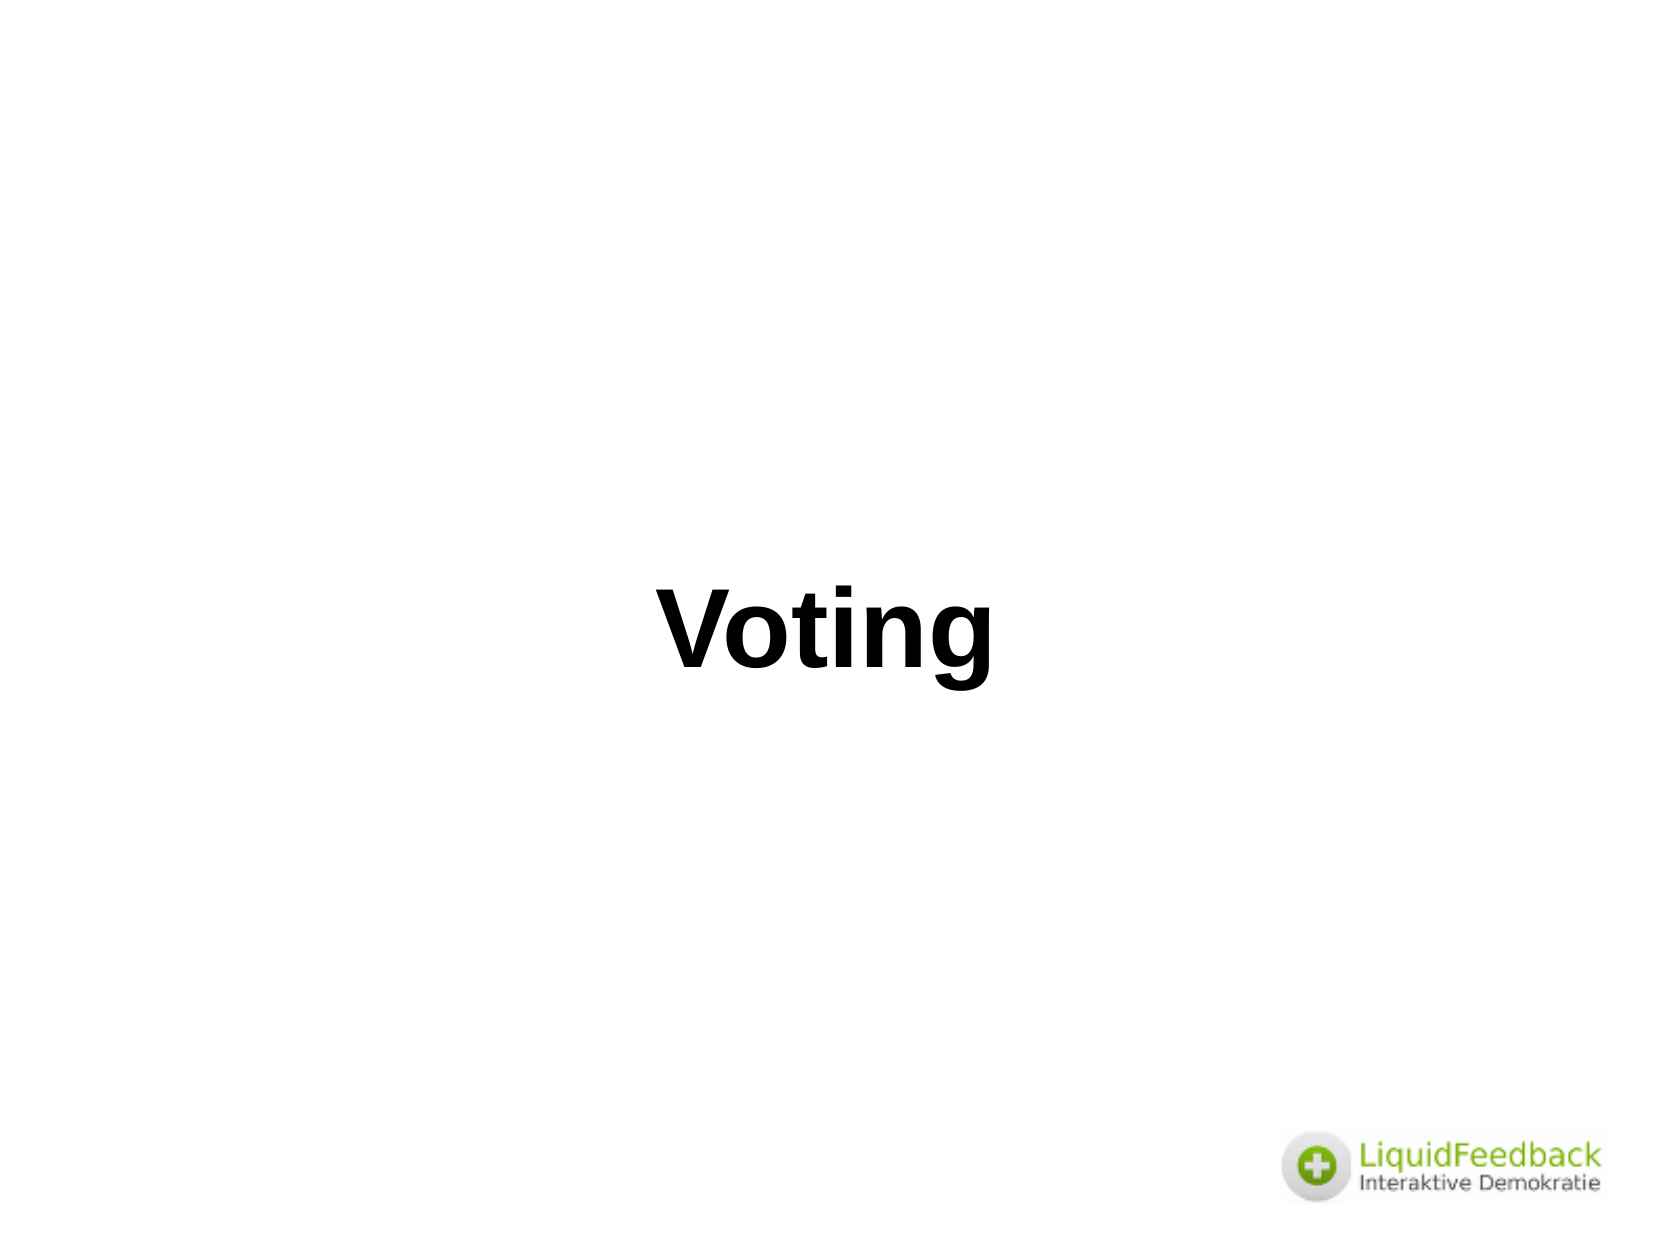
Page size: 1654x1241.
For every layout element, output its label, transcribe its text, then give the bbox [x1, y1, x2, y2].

picture [1276, 1127, 1613, 1205]
subtitle Voting [82, 147, 1571, 1109]
